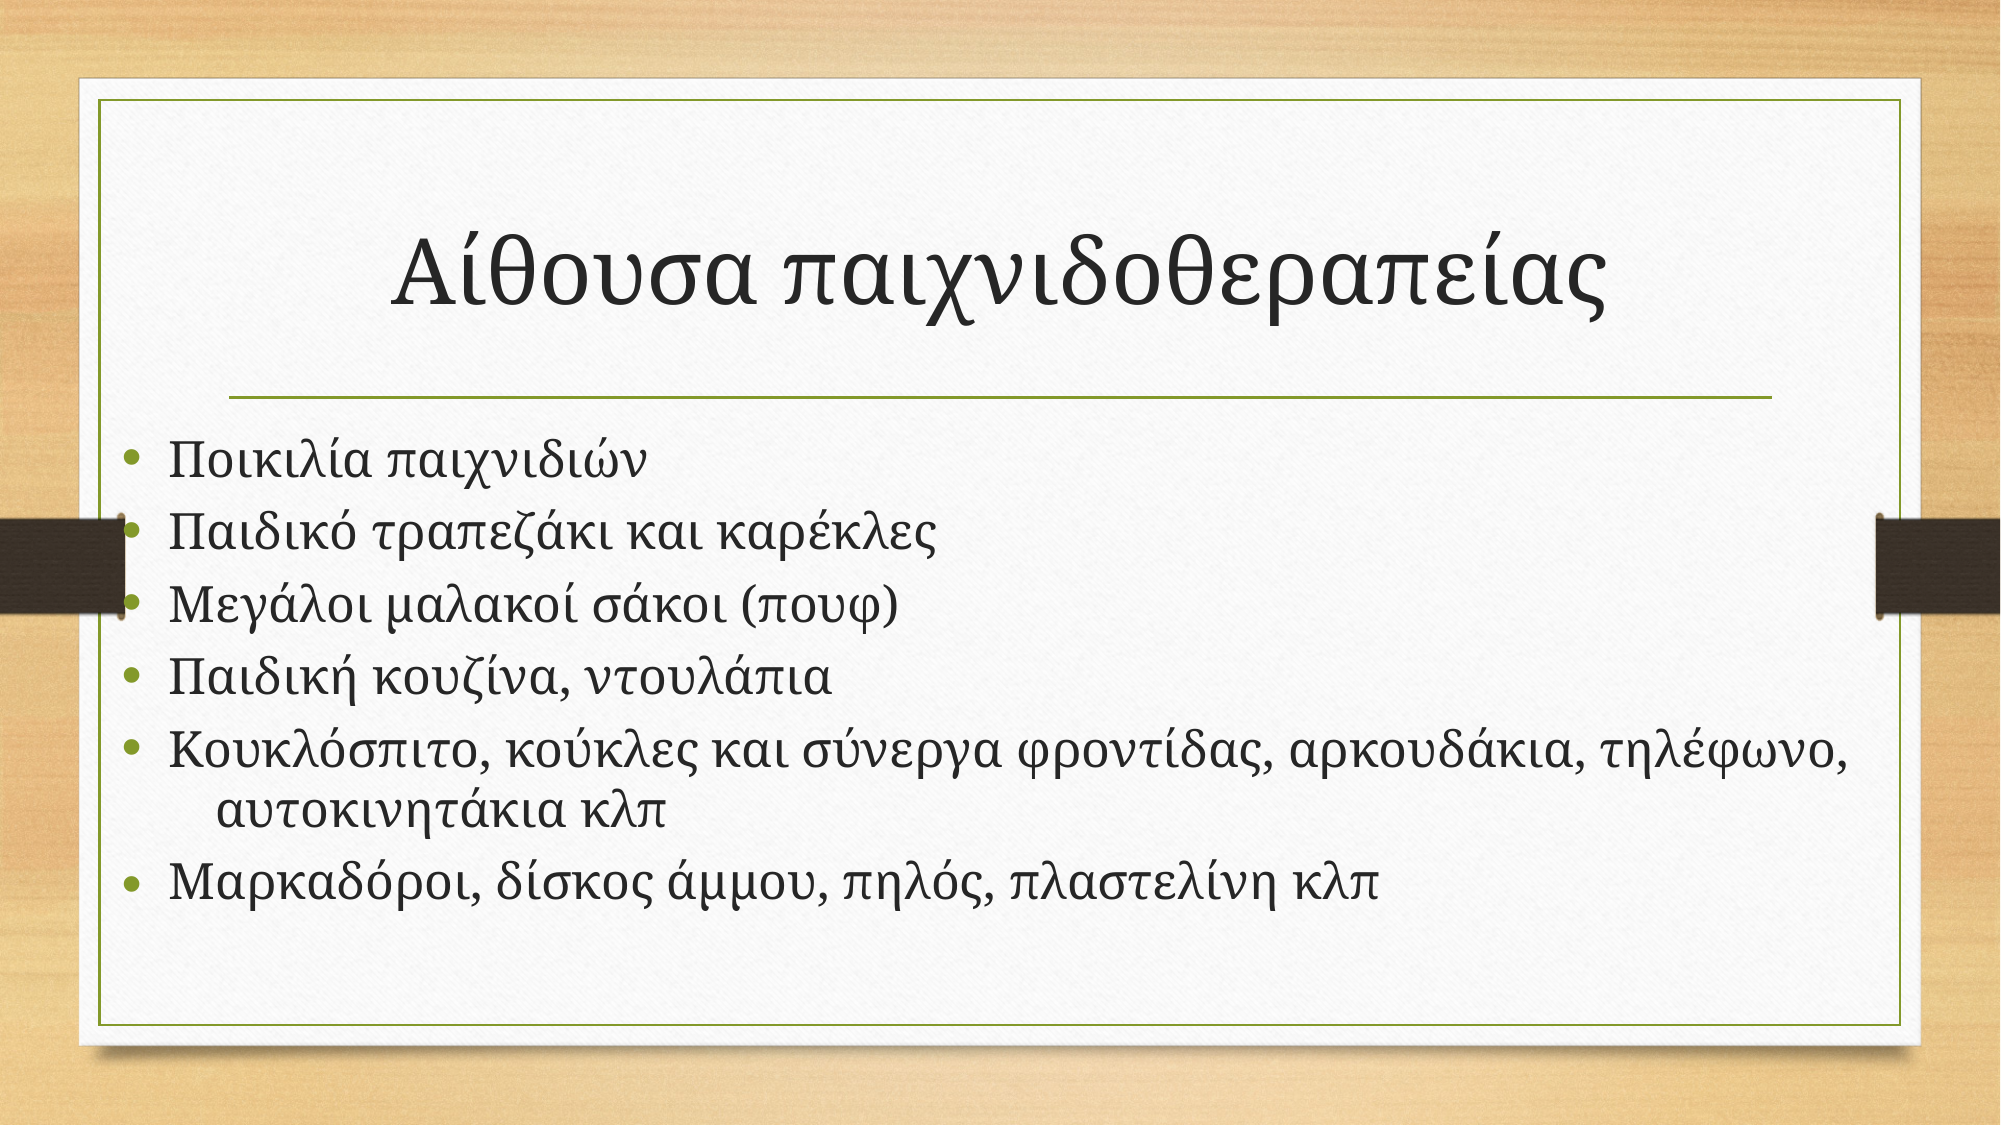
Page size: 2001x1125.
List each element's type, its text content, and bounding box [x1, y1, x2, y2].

title Αίθουσα παιχνιδοθεραπείας [212, 161, 1788, 376]
list Ποικιλία παιχνιδιών Παιδικό τραπεζάκι και καρέκλες Μεγάλοι μαλακοί σάκοι (πουφ) Παιδική κουζίνα, ντουλάπια Κουκλόσπιτο, κούκλες και σύνεργα φροντίδας, αρκουδάκια, τηλέφωνο, αυτοκινητάκια κλπ Μαρκαδόροι, δίσκος άμμου, πηλός, πλαστελίνη κλπ [106, 419, 1897, 1014]
